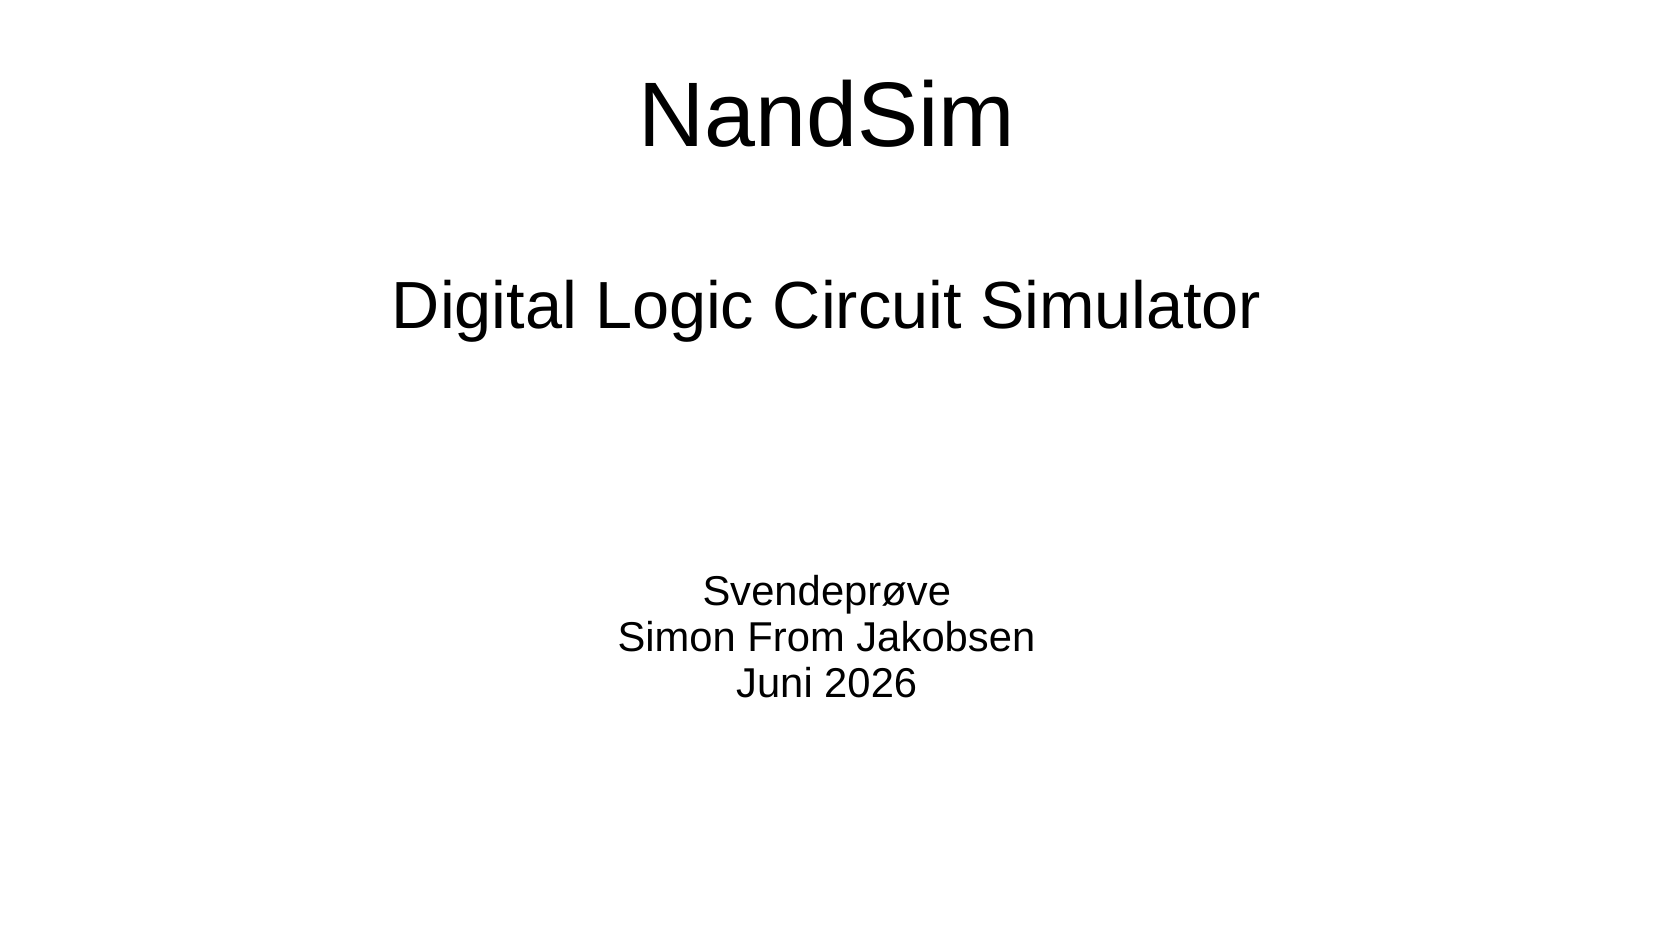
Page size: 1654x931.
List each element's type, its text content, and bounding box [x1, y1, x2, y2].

subtitle Digital Logic Circuit Simulator Svendeprøve Simon From Jakobsen Juni 2026 [82, 217, 1571, 758]
title NandSim [82, 37, 1571, 193]
